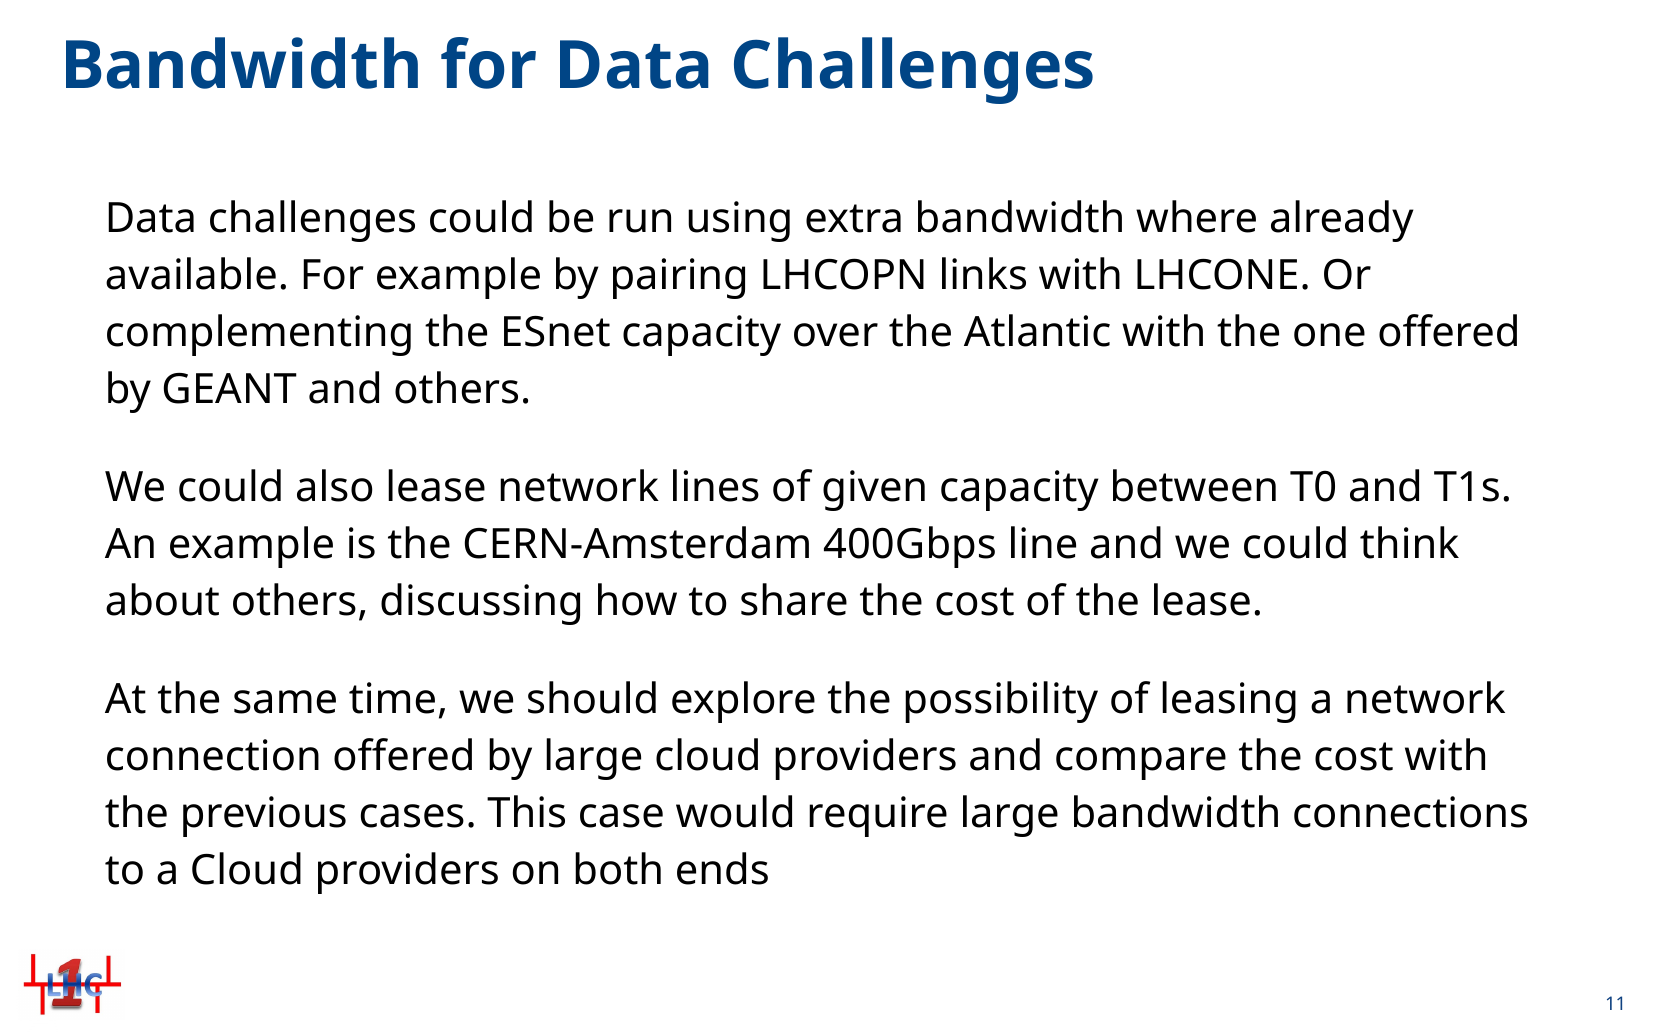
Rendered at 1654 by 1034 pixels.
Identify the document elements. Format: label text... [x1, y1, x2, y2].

title Bandwidth for Data Challenges [60, 0, 1528, 138]
picture [16, 949, 90, 1032]
text_box Data challenges could be run using extra bandwidth where already available. For example by pairing LHCOPN links with LHCONE. Or complementing the ESnet capacity over the Atlantic with the one offered by GEANT and others. We could also lease network lines of given capacity between T0 and T1s. An example is the CERN-Amsterdam 400Gbps line and we could think about others, discussing how to share the cost of the lease. At the same time, we should explore the possibility of leasing a network connection offered by large cloud providers and compare the cost with the previous cases. This case would require large bandwidth connections to a Cloud providers on both ends [90, 180, 1549, 1034]
